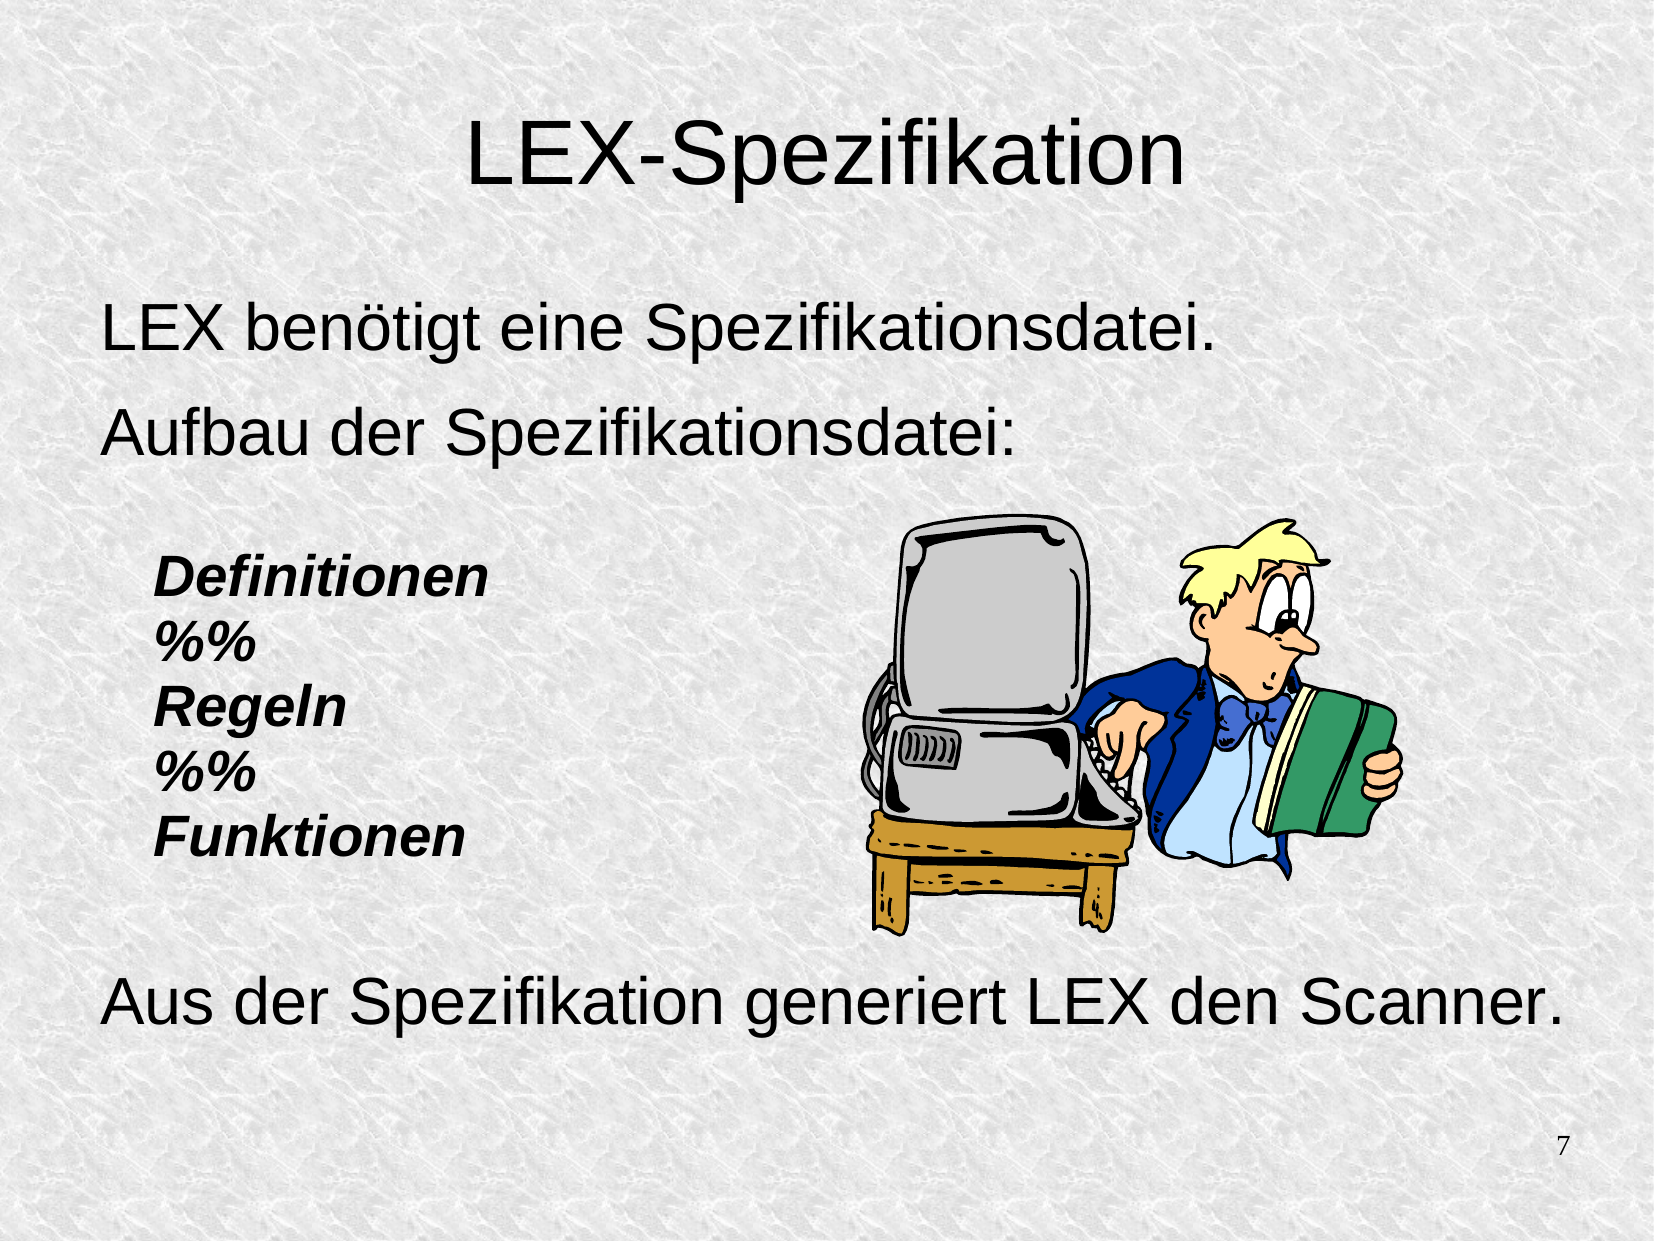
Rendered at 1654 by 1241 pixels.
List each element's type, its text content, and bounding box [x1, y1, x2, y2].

title LEX-Spezifikation [82, 49, 1571, 257]
picture [0, 0, 1654, 1241]
list LEX benötigt eine Spezifikationsdatei. Aufbau der Spezifikationsdatei: Definitionen %% Regeln %% Funktionen Aus der Spezifikation generiert LEX den Scanner. [82, 290, 1571, 1121]
